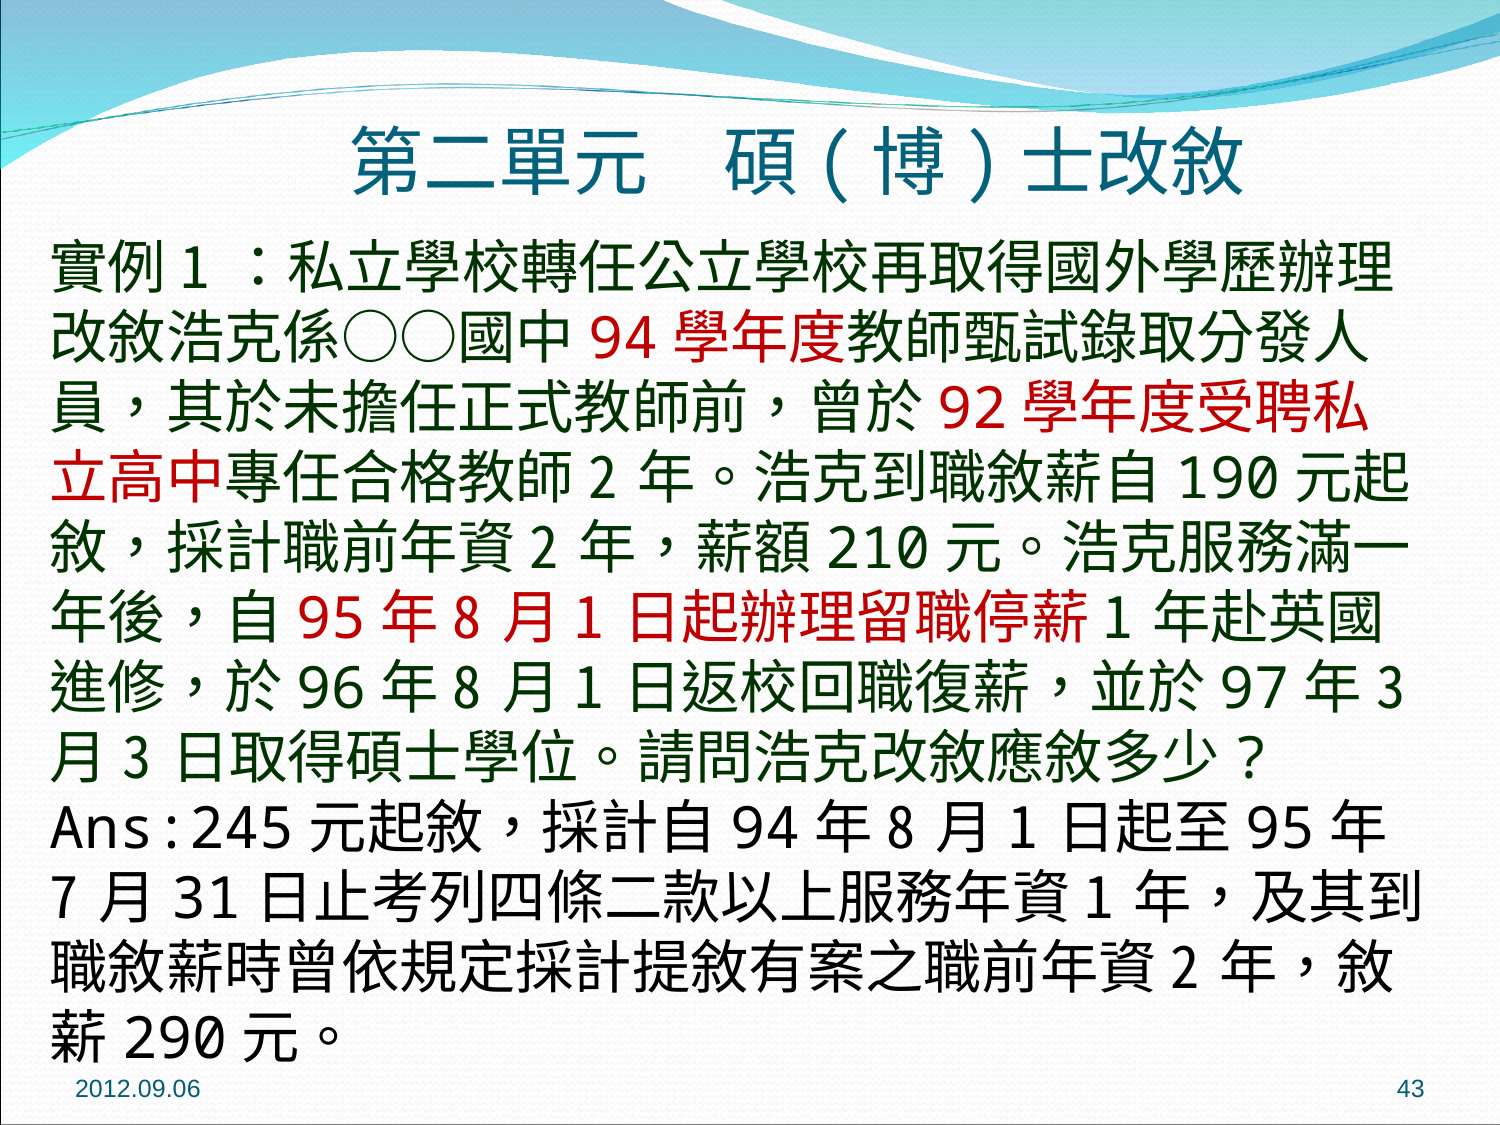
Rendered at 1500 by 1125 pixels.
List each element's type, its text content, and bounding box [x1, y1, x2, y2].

text_box 實例1：私立學校轉任公立學校再取得國外學歷辦理改敘浩克係○○國中94學年度教師甄試錄取分發人員，其於未擔任正式教師前，曾於92學年度受聘私立高中專任合格教師2年。浩克到職敘薪自190元起敘，採計職前年資2年，薪額210元。浩克服務滿一年後，自95年8月1日起辦理留職停薪1年赴英國進修，於96年8月1日返校回職復薪，並於97年3月3日取得碩士學位。請問浩克改敘應敘多少? Ans:245元起敘，採計自94年8月1日起至95年7月31日止考列四條二款以上服務年資1年，及其到職敘薪時曾依規定採計提敘有案之職前年資2年，敘薪290元。 [35, 222, 1442, 1078]
text_box 第二單元 碩(博)士改敘 [159, 54, 1435, 205]
text_box 2012.09.06 [74, 1078, 426, 1103]
picture [0, 0, 1500, 1125]
text_box <number> [1299, 1078, 1426, 1103]
